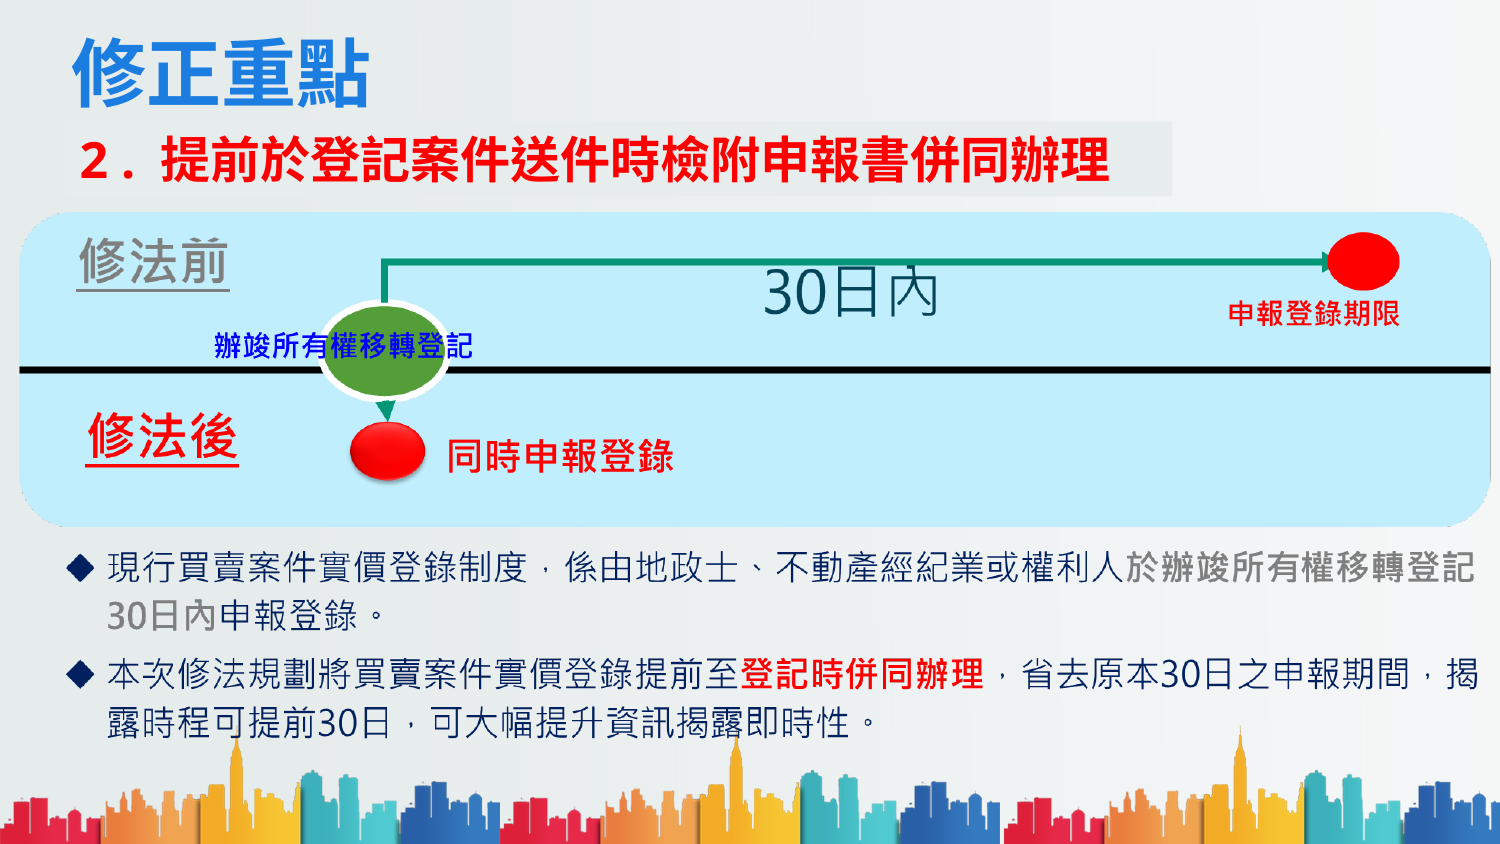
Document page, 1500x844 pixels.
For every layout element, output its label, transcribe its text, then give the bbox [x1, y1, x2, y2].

title 修正重點 [5, 20, 437, 123]
text_box 2 . 提前於登記案件送件時檢附申報書併同辦理 [64, 121, 1173, 197]
picture [0, 0, 1500, 844]
